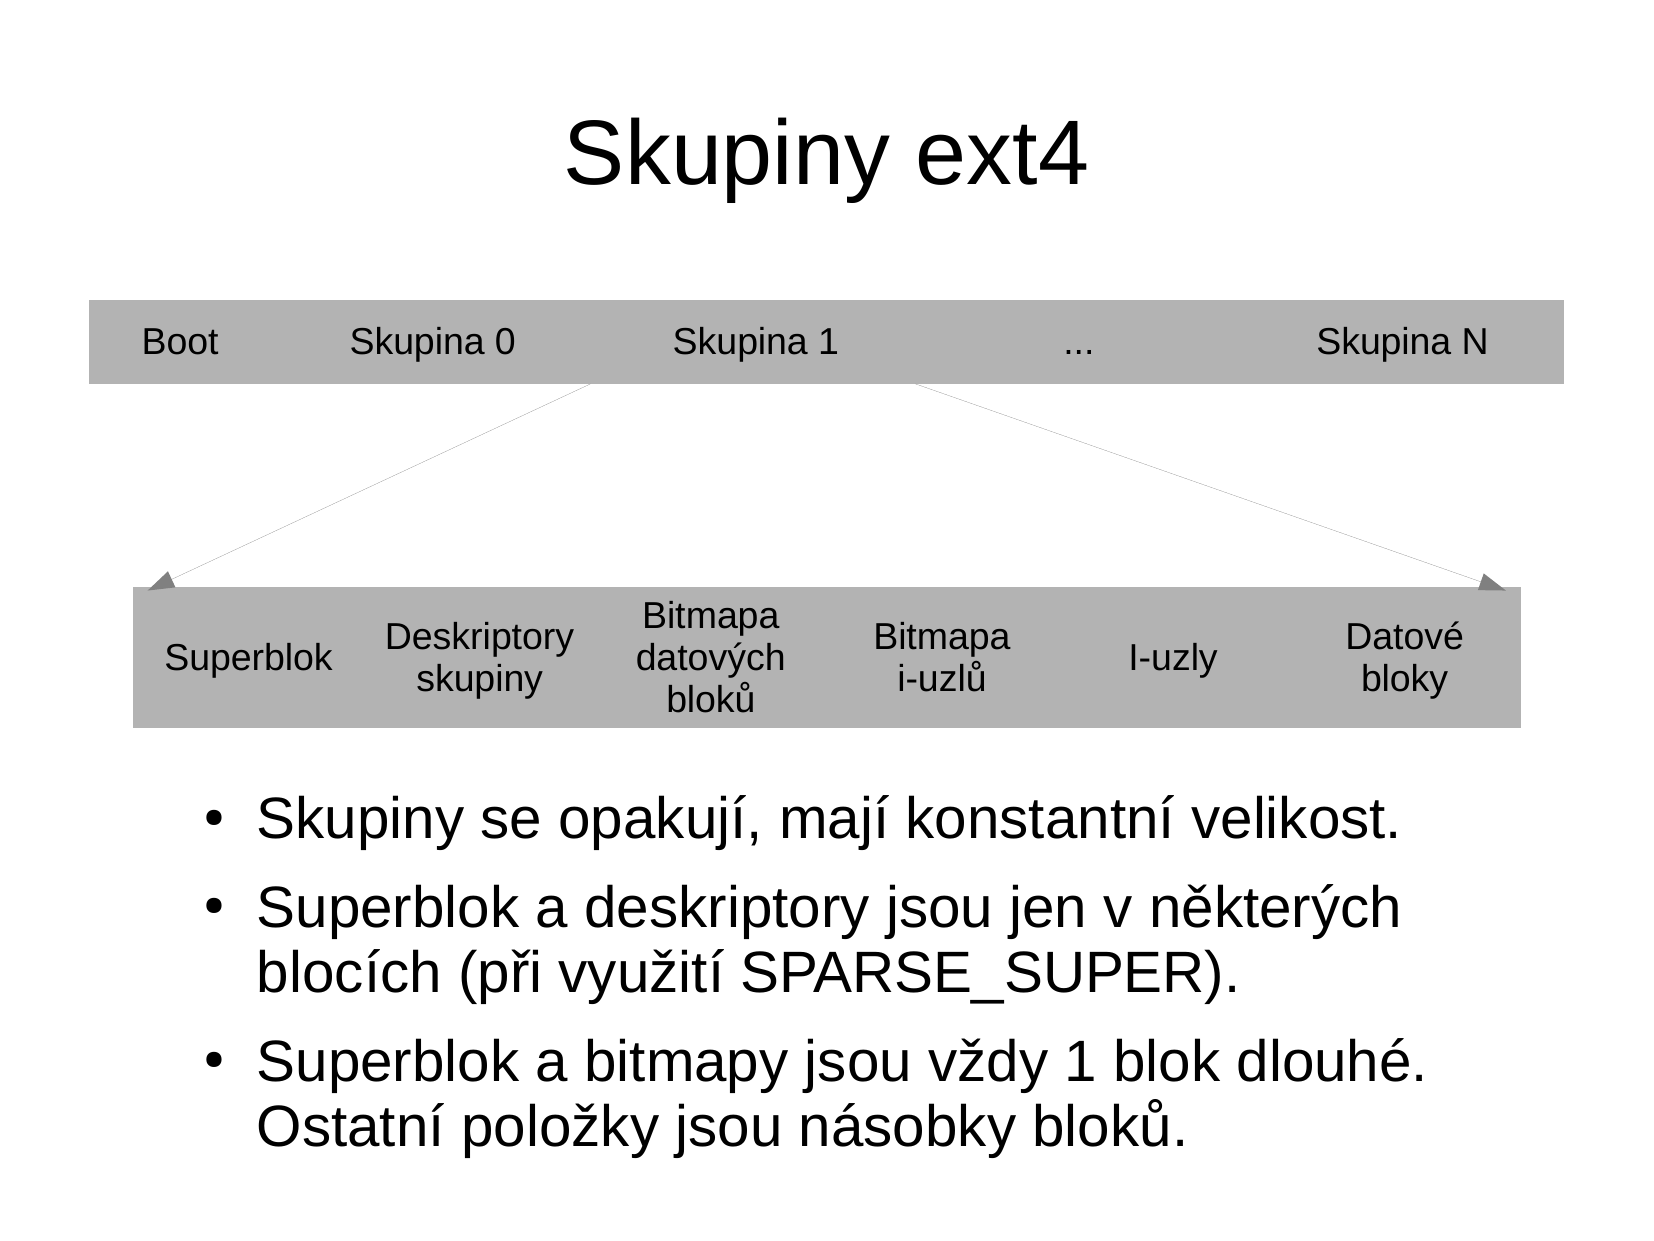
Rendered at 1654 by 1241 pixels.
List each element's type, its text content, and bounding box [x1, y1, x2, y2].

list Skupiny se opakují, mají konstantní velikost. Superblok a deskriptory jsou jen v některých blocích (při využití SPARSE_SUPER). Superblok a bitmapy jsou vždy 1 blok dlouhé. Ostatní položky jsou násobky bloků. [115, 786, 1480, 1159]
table_header Skupina 1 [594, 300, 917, 384]
table_header ... [917, 300, 1241, 384]
table_header Skupina N [1241, 300, 1564, 384]
table_header Deskriptory skupiny [364, 587, 595, 728]
table_header Superblok [133, 587, 364, 728]
table_header Datové bloky [1289, 587, 1521, 728]
title Skupiny ext4 [82, 56, 1571, 250]
table_header I-uzly [1058, 587, 1289, 728]
table_header Skupina 0 [271, 300, 594, 384]
table_header Bitmapa i-uzlů [826, 587, 1058, 728]
table_header Bitmapa datových bloků [595, 587, 826, 728]
table_header Boot [89, 300, 271, 384]
